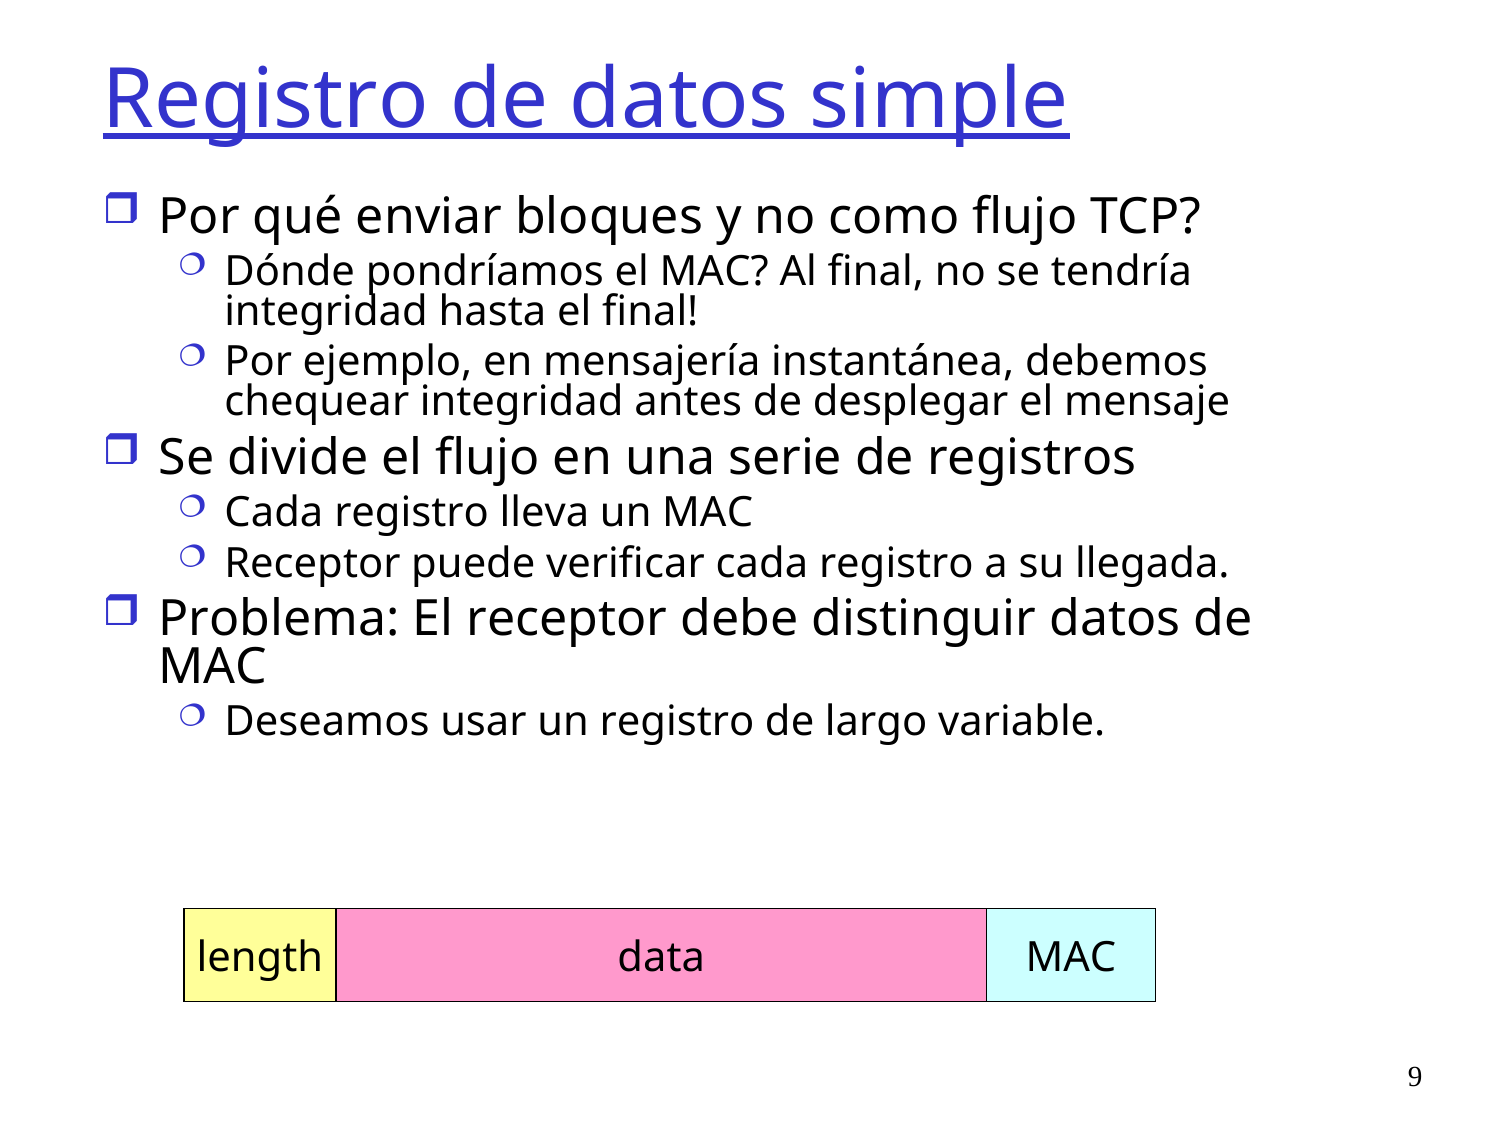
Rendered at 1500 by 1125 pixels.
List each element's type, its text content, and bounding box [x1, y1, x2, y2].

text_box data [335, 908, 986, 1002]
list Por qué enviar bloques y no como flujo TCP? Dónde pondríamos el MAC? Al final, no se tendría integridad hasta el final! Por ejemplo, en mensajería instantánea, debemos chequear integridad antes de desplegar el mensaje Se divide el flujo en una serie de registros Cada registro lleva un MAC Receptor puede verificar cada registro a su llegada. Problema: El receptor debe distinguir datos de MAC Deseamos usar un registro de largo variable. [87, 187, 1363, 843]
text_box length [183, 908, 335, 1002]
text_box MAC [986, 908, 1156, 1002]
title Registro de datos simple [87, 0, 1363, 187]
text_box <number> [1362, 1050, 1438, 1125]
